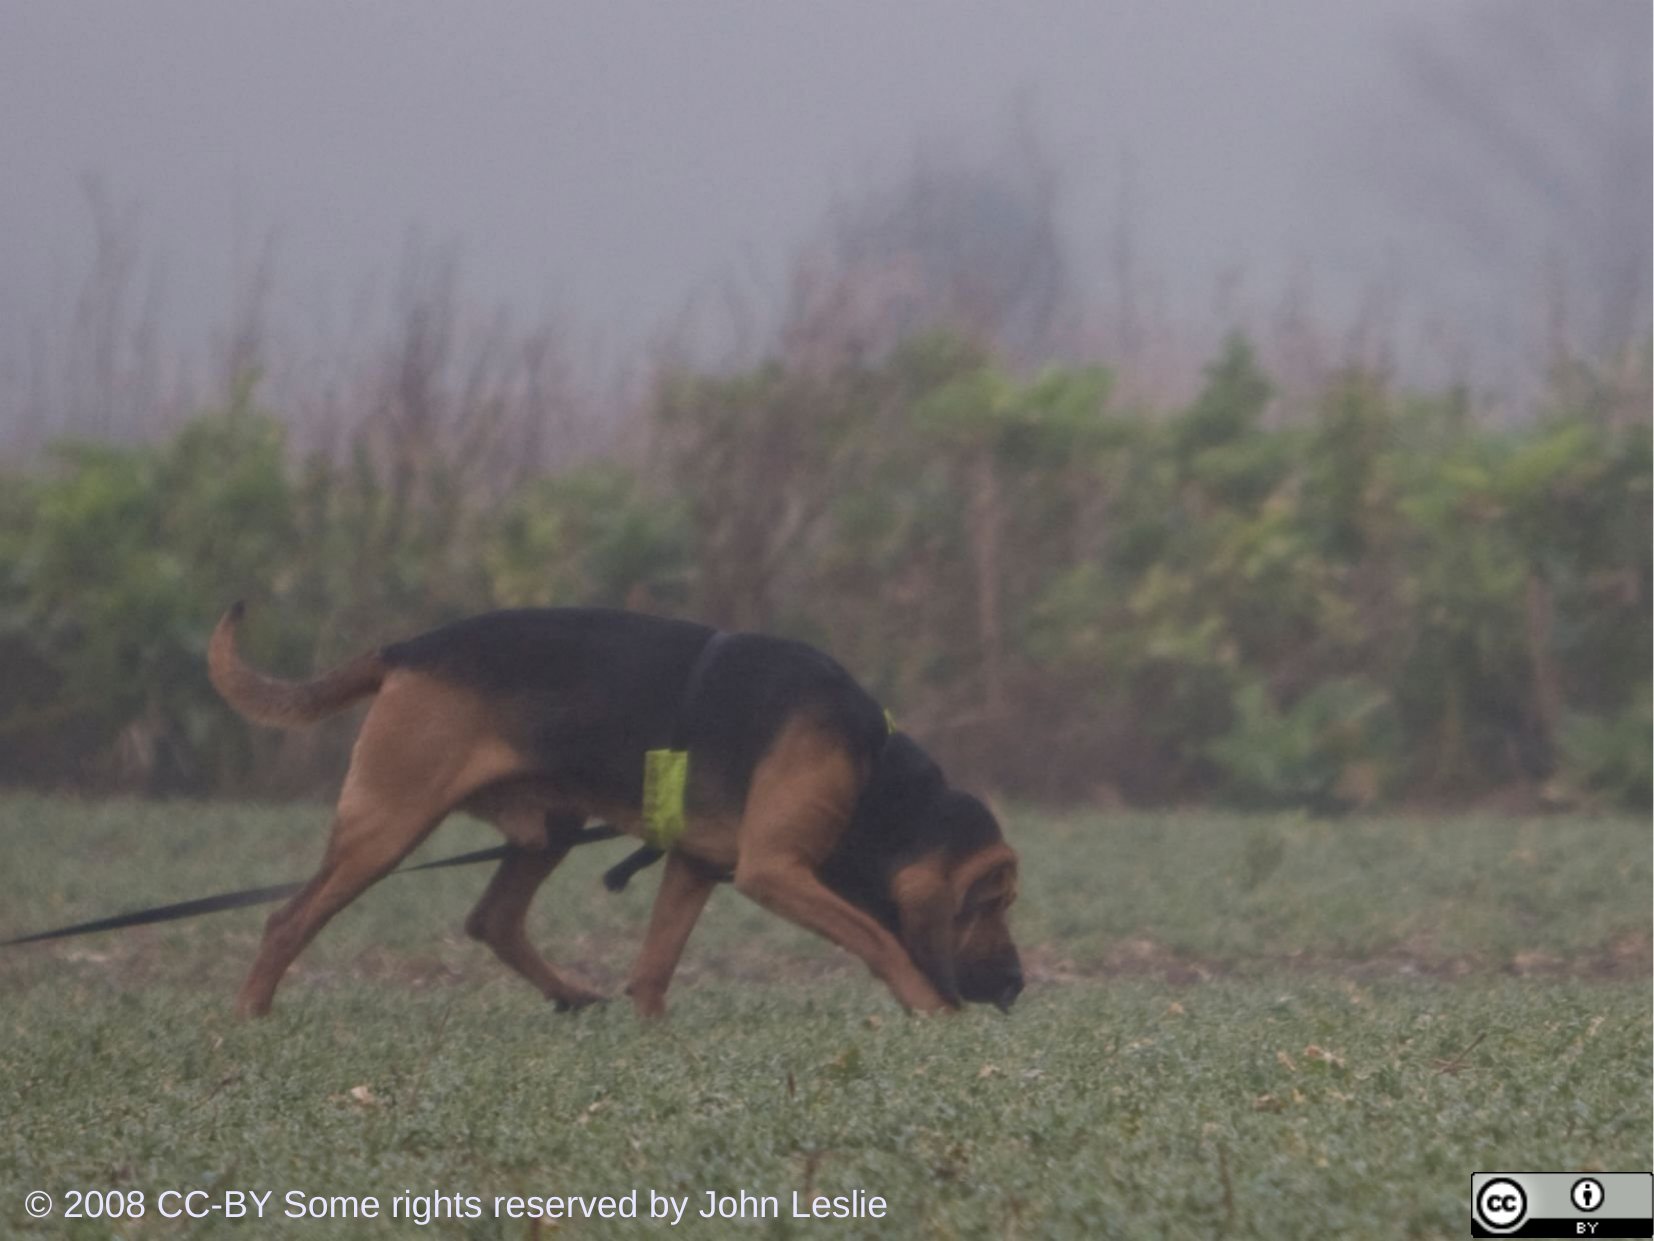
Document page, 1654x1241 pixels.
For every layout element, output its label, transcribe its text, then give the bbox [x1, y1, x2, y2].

text_box © 2008 CC-BY Some rights reserved by John Leslie [10, 1175, 1471, 1233]
picture [0, 0, 1654, 1241]
